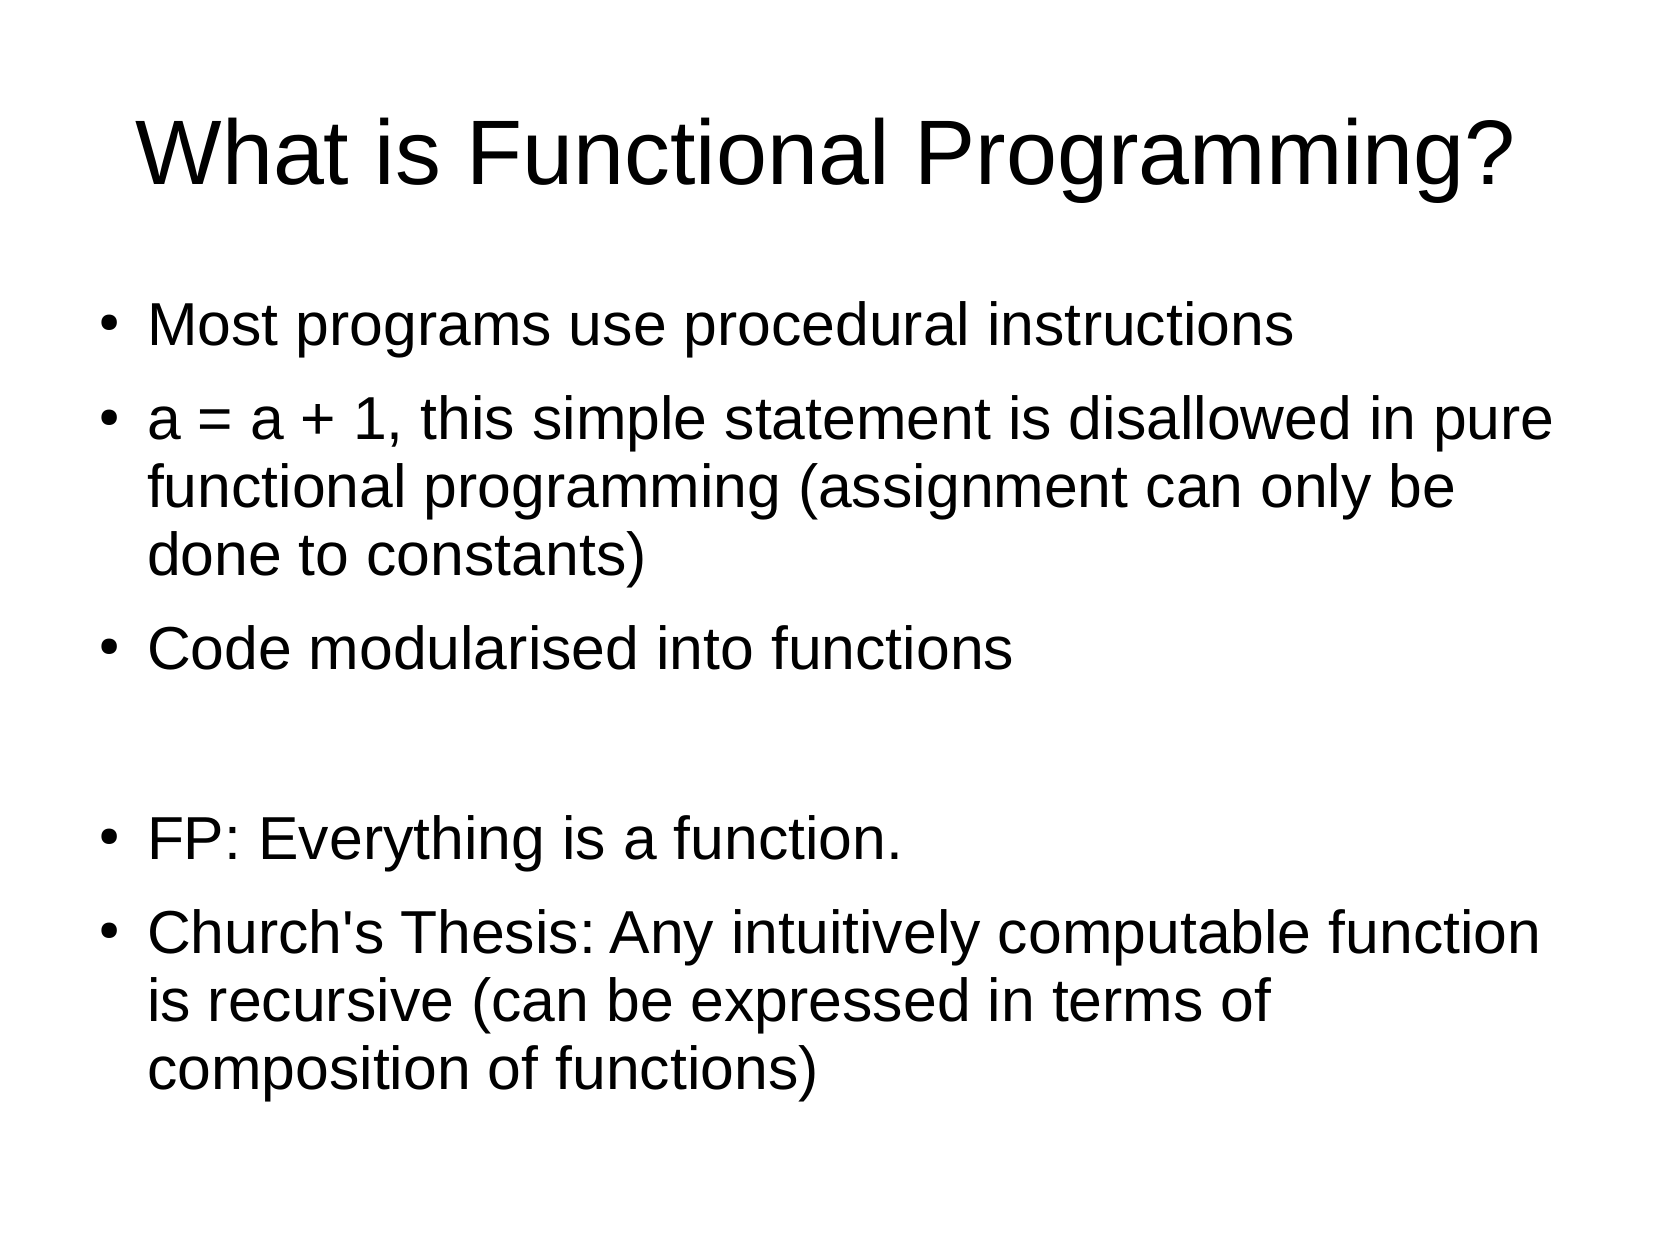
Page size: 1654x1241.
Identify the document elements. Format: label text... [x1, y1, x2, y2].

list Most programs use procedural instructions a = a + 1, this simple statement is disallowed in pure functional programming (assignment can only be done to constants) Code modularised into functions FP: Everything is a function. Church's Thesis: Any intuitively computable function is recursive (can be expressed in terms of composition of functions) [82, 290, 1571, 1109]
title What is Functional Programming? [82, 49, 1571, 257]
